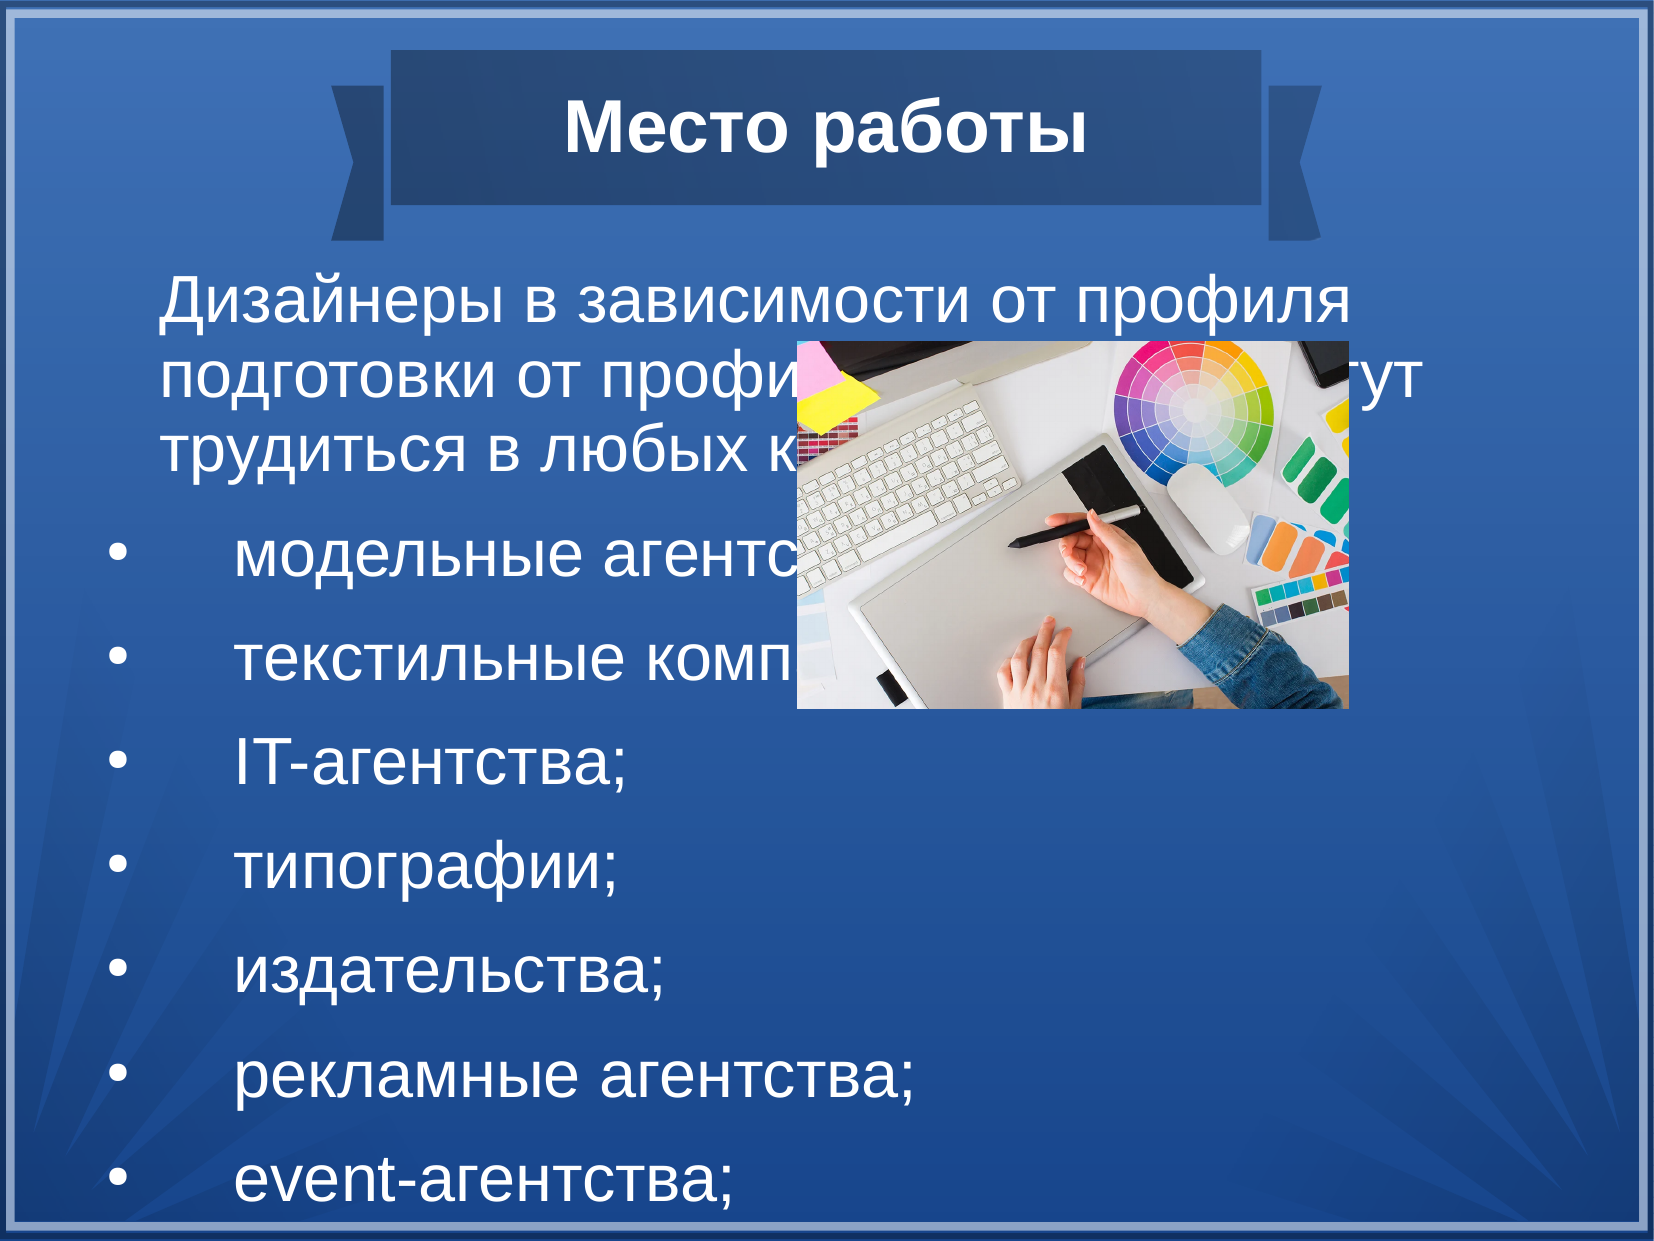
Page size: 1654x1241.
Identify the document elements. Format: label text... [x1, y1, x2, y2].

picture [797, 341, 1349, 709]
title Место работы [389, 47, 1264, 205]
list Дизайнеры в зависимости от профиля подготовки от профиля подготовки могут трудиться в любых компаниях: модельные агентства; текстильные компании; IT-агентства; типографии; издательства; рекламные агентства; event-агентства; проектные организации и многие другие. Некоторые дизайнеры открывают собственные компании, а также создают бренды и торговые марки. Нередко они взаимодействуют с частными заказчиками, работая над проектами, имеющими разную специфику. Молодой дизайнер должен позаботиться о создании хорошего портфолио, которое определит его дальнейшую карьеру. [88, 261, 1577, 1093]
